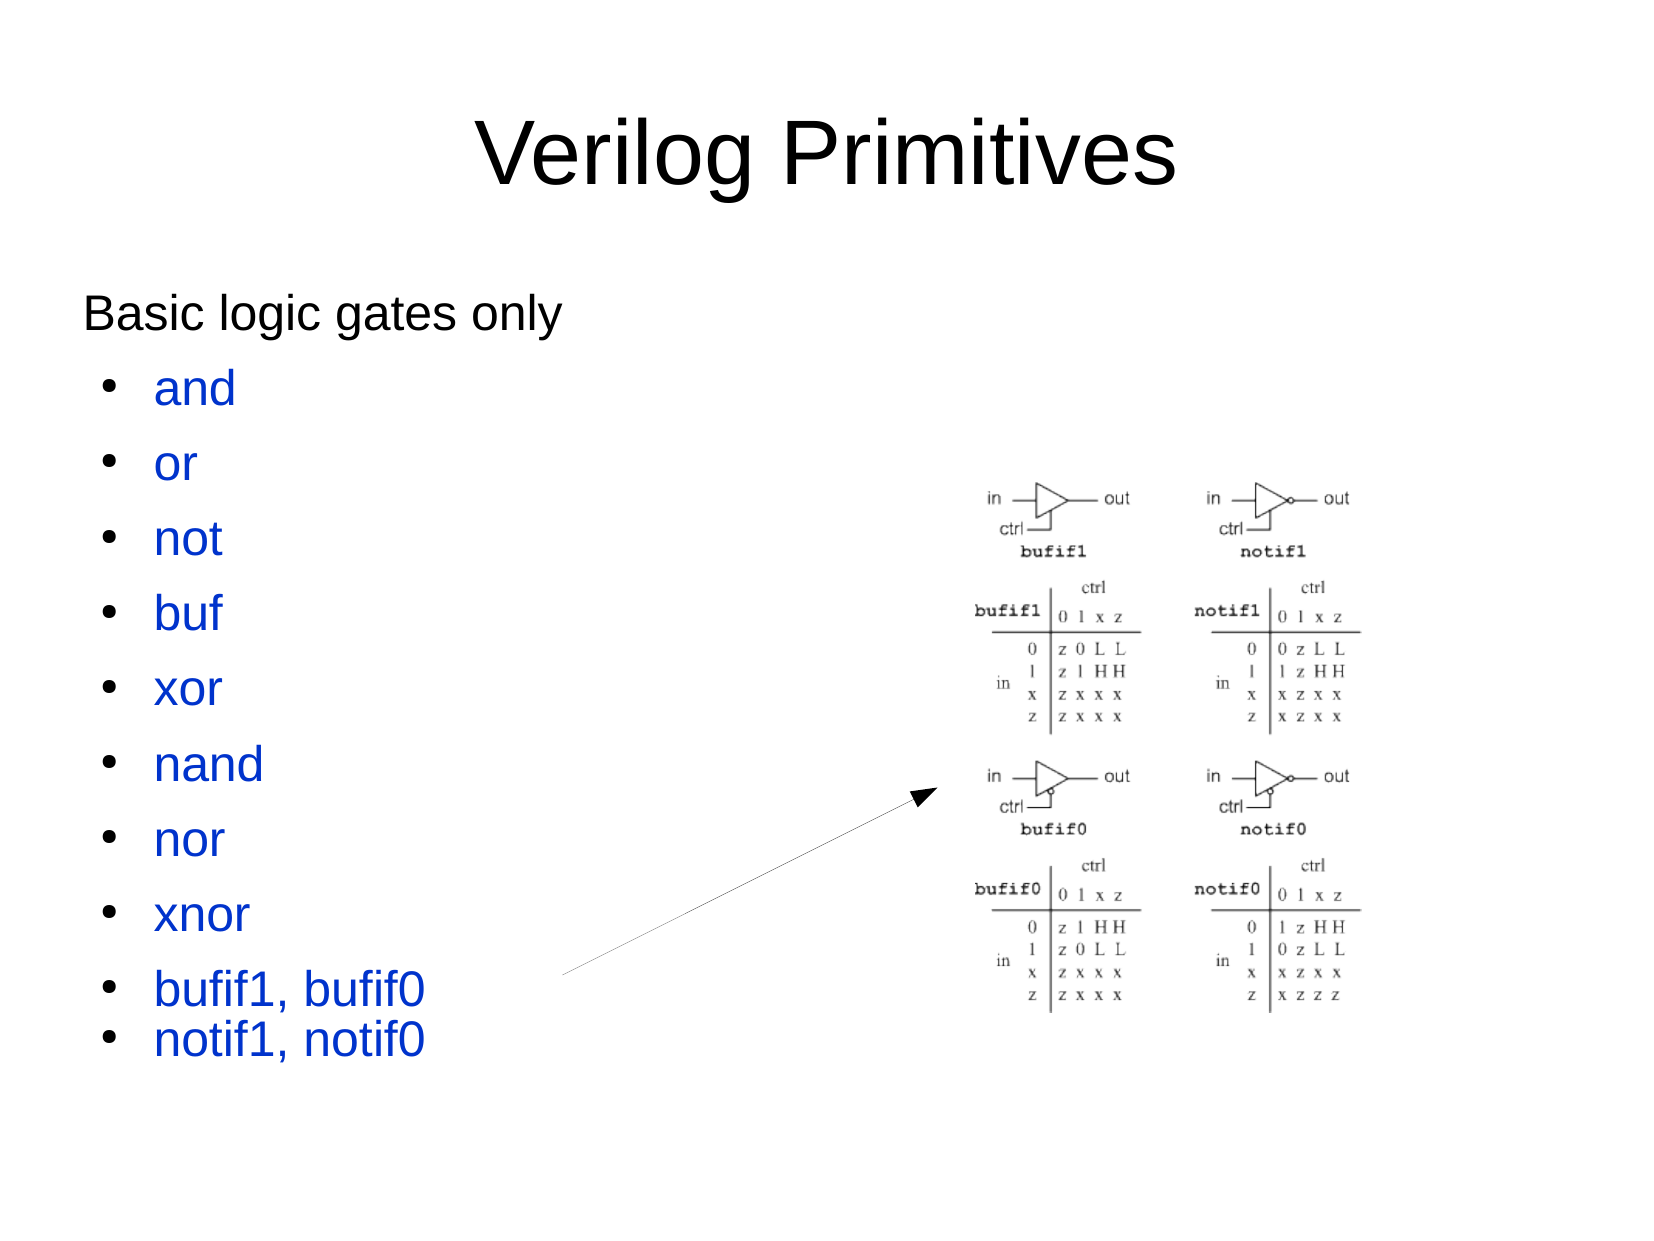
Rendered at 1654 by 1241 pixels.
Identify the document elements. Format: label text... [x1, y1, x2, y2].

picture [975, 482, 1362, 1013]
list Basic logic gates only and or not buf xor nand nor xnor bufif1, bufif0 notif1, notif0 [82, 290, 713, 1094]
title Verilog Primitives [82, 56, 1571, 250]
